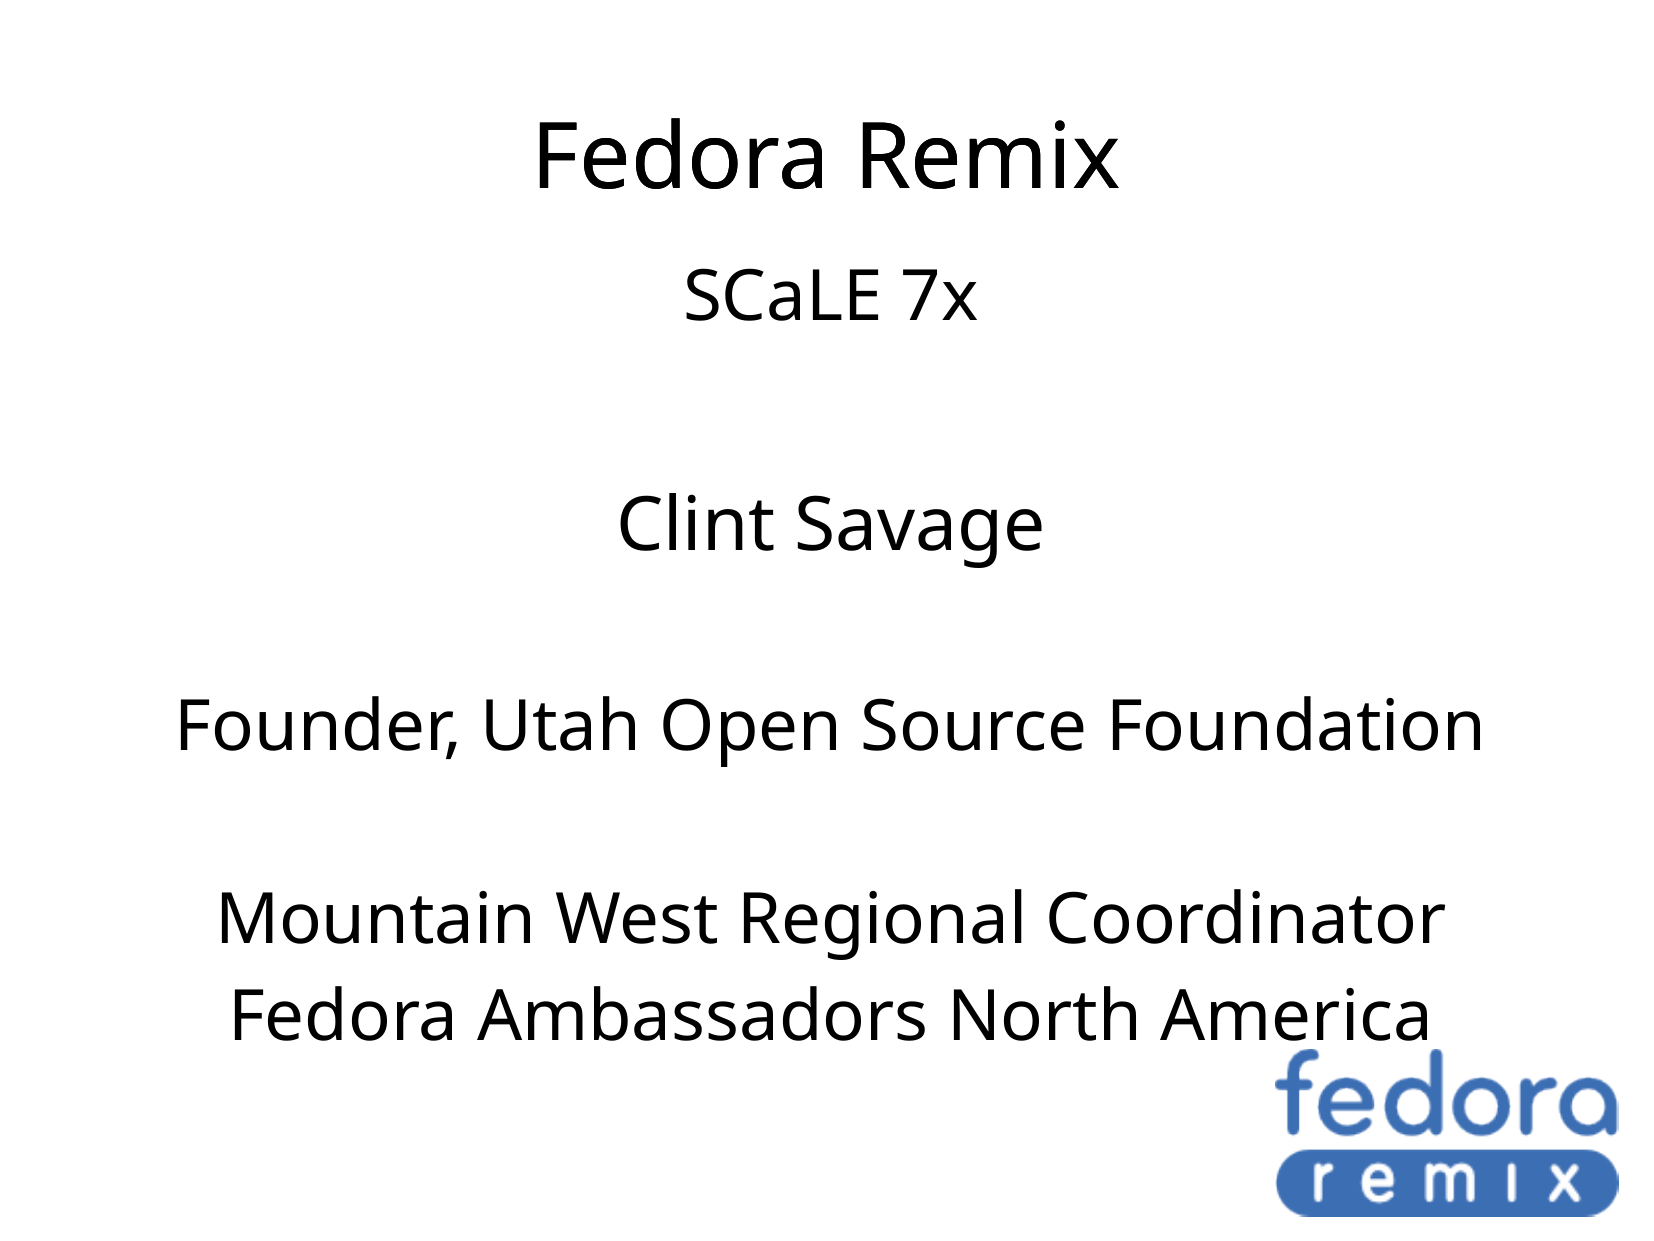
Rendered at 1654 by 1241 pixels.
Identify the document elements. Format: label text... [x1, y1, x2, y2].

title Fedora Remix [82, 49, 1571, 257]
subtitle SCaLE 7x [87, 225, 1576, 362]
title Clint Savage Founder, Utah Open Source Foundation Mountain West Regional Coordinator Fedora Ambassadors North America [87, 525, 1576, 1007]
picture [1275, 1049, 1619, 1217]
